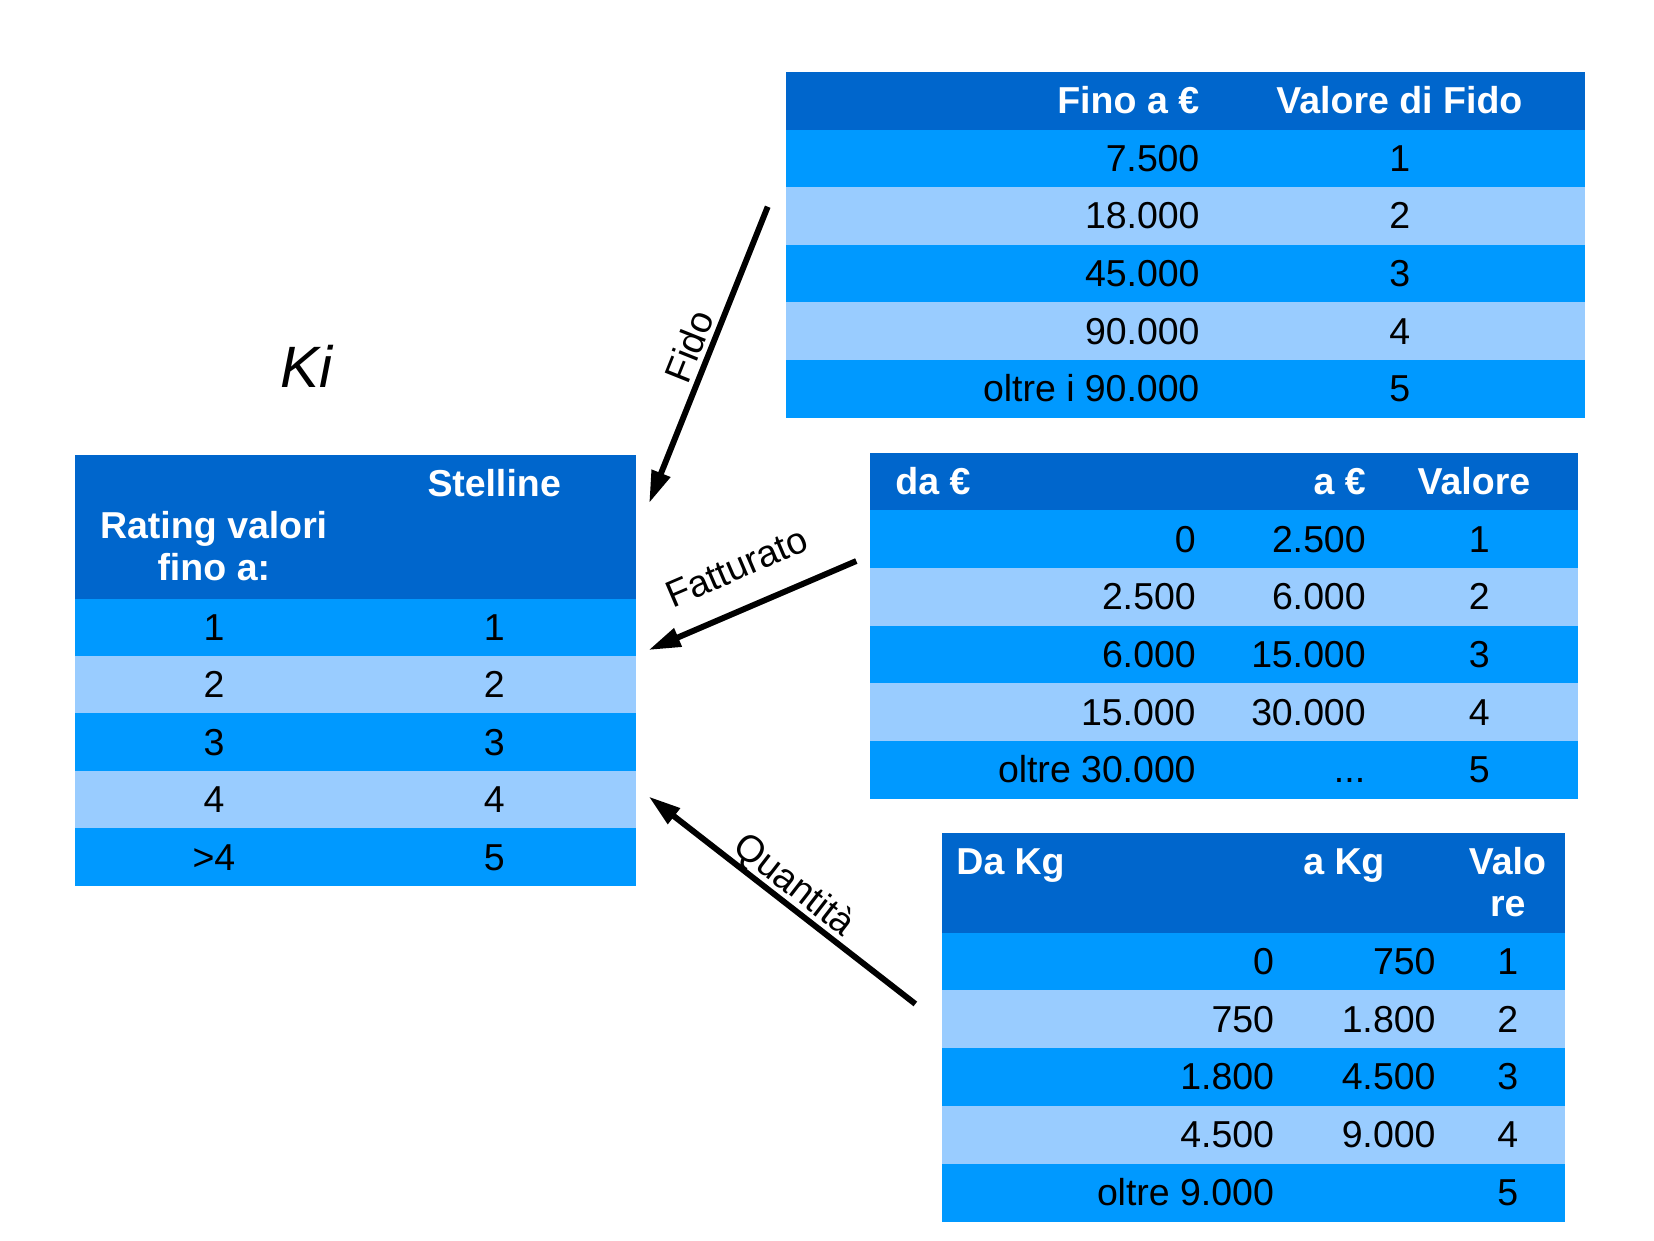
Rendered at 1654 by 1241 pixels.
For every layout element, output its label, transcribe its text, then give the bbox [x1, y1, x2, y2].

table_cell oltre 30.000 [870, 741, 1210, 799]
table_cell 3 [1380, 626, 1578, 683]
table_header Stelline [353, 455, 636, 599]
table_cell 2 [75, 656, 353, 713]
table_cell 750 [942, 990, 1289, 1048]
table_cell 45.000 [786, 245, 1214, 302]
table_cell 3 [353, 713, 636, 771]
table_cell 6.000 [1210, 568, 1380, 626]
table_cell 3 [75, 713, 353, 771]
table_cell oltre i 90.000 [786, 360, 1214, 418]
table_cell 1 [353, 599, 636, 656]
table_cell 6.000 [870, 626, 1210, 683]
table_cell 5 [1450, 1164, 1565, 1222]
table_cell 4.500 [1289, 1048, 1450, 1106]
table_cell 750 [1289, 933, 1450, 990]
table_cell 2 [353, 656, 636, 713]
table_cell 4 [1450, 1106, 1565, 1164]
table_header da € [870, 453, 1210, 510]
table_cell 2.500 [870, 568, 1210, 626]
table_cell 5 [353, 828, 636, 886]
table_cell 9.000 [1289, 1106, 1450, 1164]
table_cell 1 [1450, 933, 1565, 990]
table_cell 3 [1450, 1048, 1565, 1106]
table_cell 30.000 [1210, 683, 1380, 741]
table_cell oltre 9.000 [942, 1164, 1289, 1222]
table_cell 1.800 [942, 1048, 1289, 1106]
table_cell ... [1210, 741, 1380, 799]
table_cell 1 [1214, 130, 1585, 187]
table_cell 4 [353, 771, 636, 828]
table_cell 5 [1214, 360, 1585, 418]
table_header Valore di Fido [1214, 72, 1585, 130]
table_cell 4 [75, 771, 353, 828]
table_cell 1.800 [1289, 990, 1450, 1048]
table_cell 15.000 [870, 683, 1210, 741]
table_header Fino a € [786, 72, 1214, 130]
table_cell 1 [1380, 510, 1578, 568]
table_cell 2.500 [1210, 510, 1380, 568]
table_cell 1 [75, 599, 353, 656]
table_cell 3 [1214, 245, 1585, 302]
table_cell 18.000 [786, 187, 1214, 245]
table_cell 90.000 [786, 302, 1214, 360]
table_cell 0 [942, 933, 1289, 990]
table_cell 4 [1380, 683, 1578, 741]
table_cell 2 [1450, 990, 1565, 1048]
table_cell 7.500 [786, 130, 1214, 187]
table_header Valore [1380, 453, 1578, 510]
table_header Valore [1450, 833, 1565, 933]
table_cell 4 [1214, 302, 1585, 360]
table_cell 2 [1214, 187, 1585, 245]
table_cell 2 [1380, 568, 1578, 626]
table_cell 0 [870, 510, 1210, 568]
table_cell 4.500 [942, 1106, 1289, 1164]
table_cell 5 [1380, 741, 1578, 799]
table_cell [1289, 1164, 1450, 1222]
text_box Ki [265, 326, 348, 407]
table_header Da Kg [942, 833, 1289, 933]
table_header a € [1210, 453, 1380, 510]
table_cell >4 [75, 828, 353, 886]
table_cell 15.000 [1210, 626, 1380, 683]
table_header Rating valori fino a: [75, 455, 353, 599]
table_header a Kg [1289, 833, 1450, 933]
